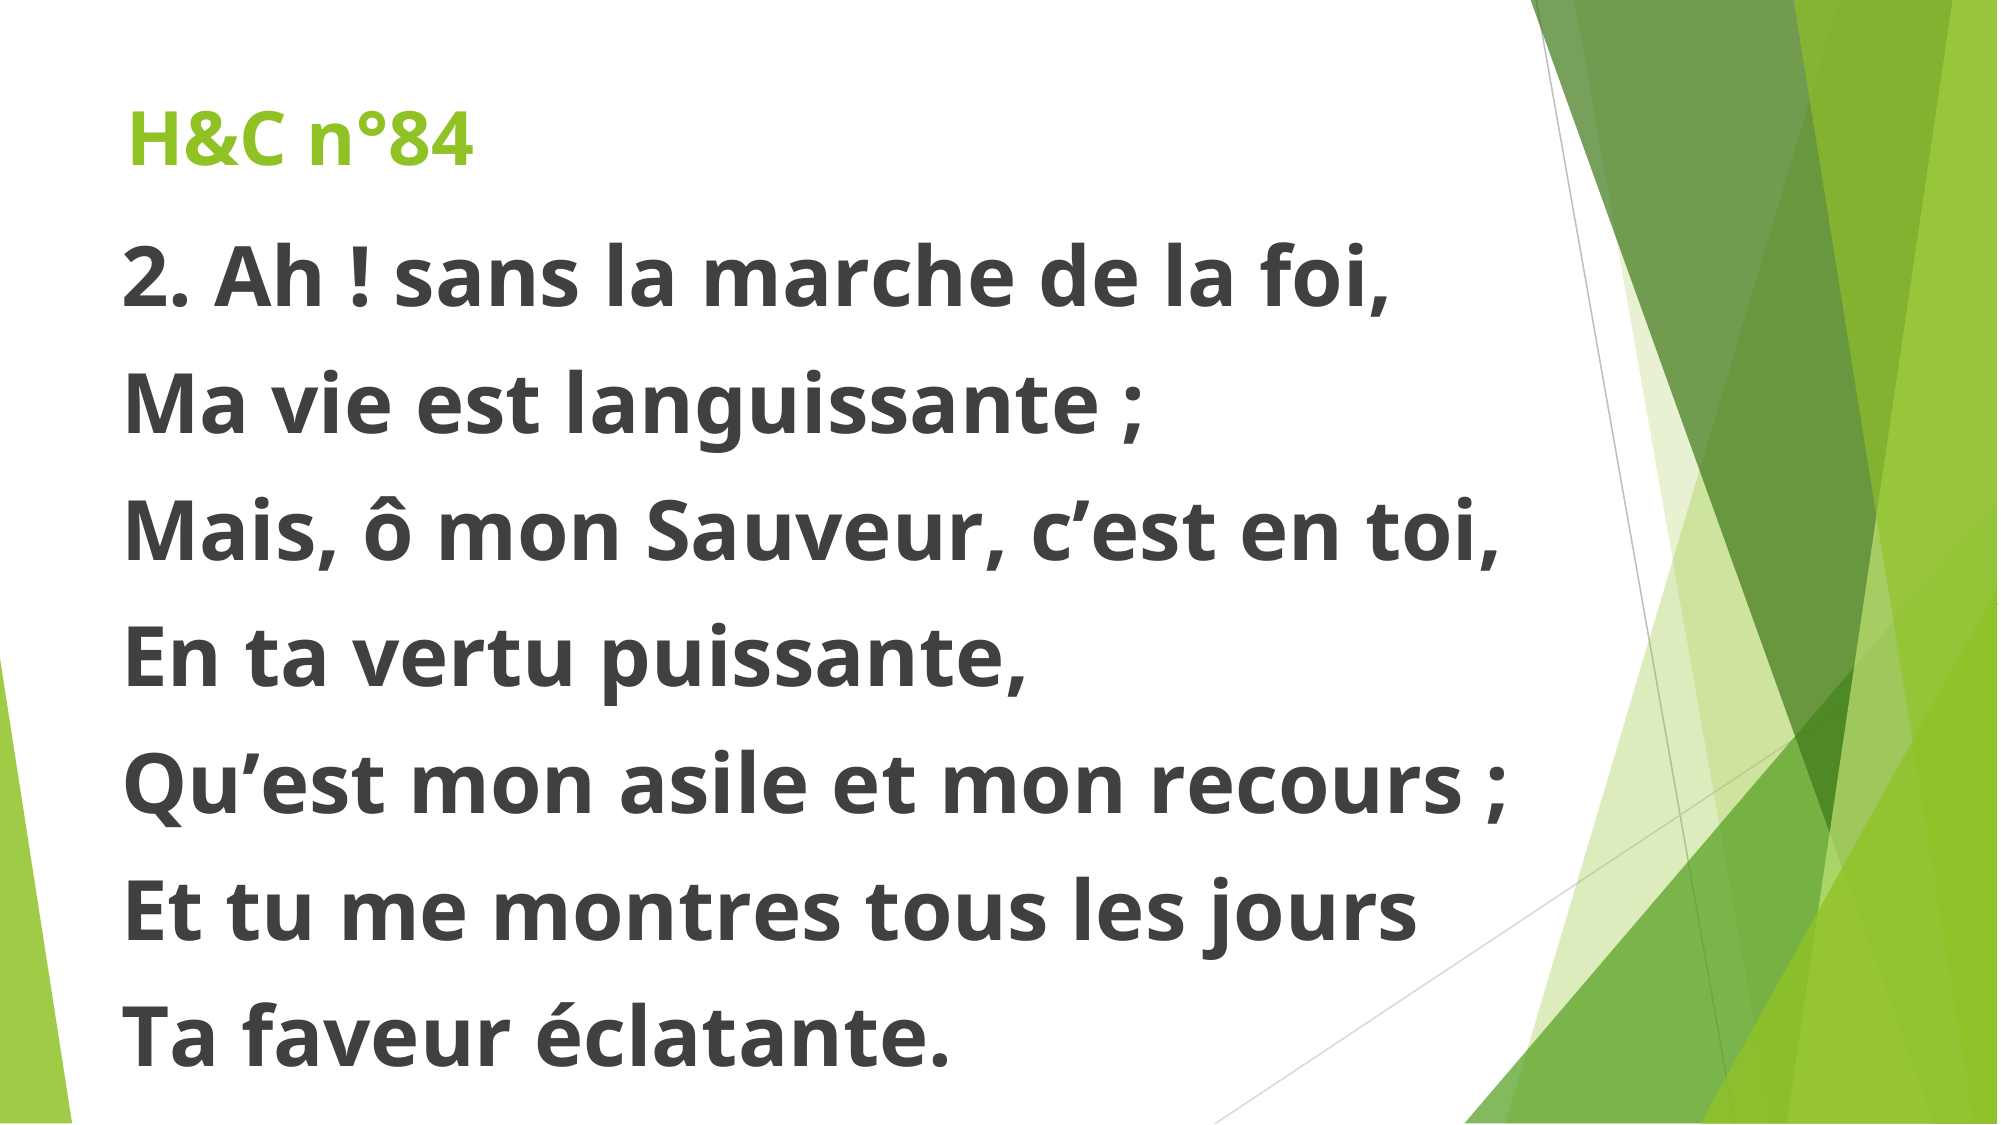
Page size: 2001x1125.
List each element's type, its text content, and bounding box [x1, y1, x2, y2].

text_box 2. Ah ! sans la marche de la foi, Ma vie est languissante ; Mais, ô mon Sauveur, c’est en toi, En ta vertu puissante, Qu’est mon asile et mon recours ; Et tu me montres tous les jours Ta faveur éclatante. [106, 200, 1961, 1074]
text_box H&C n°84 [111, 82, 1522, 189]
